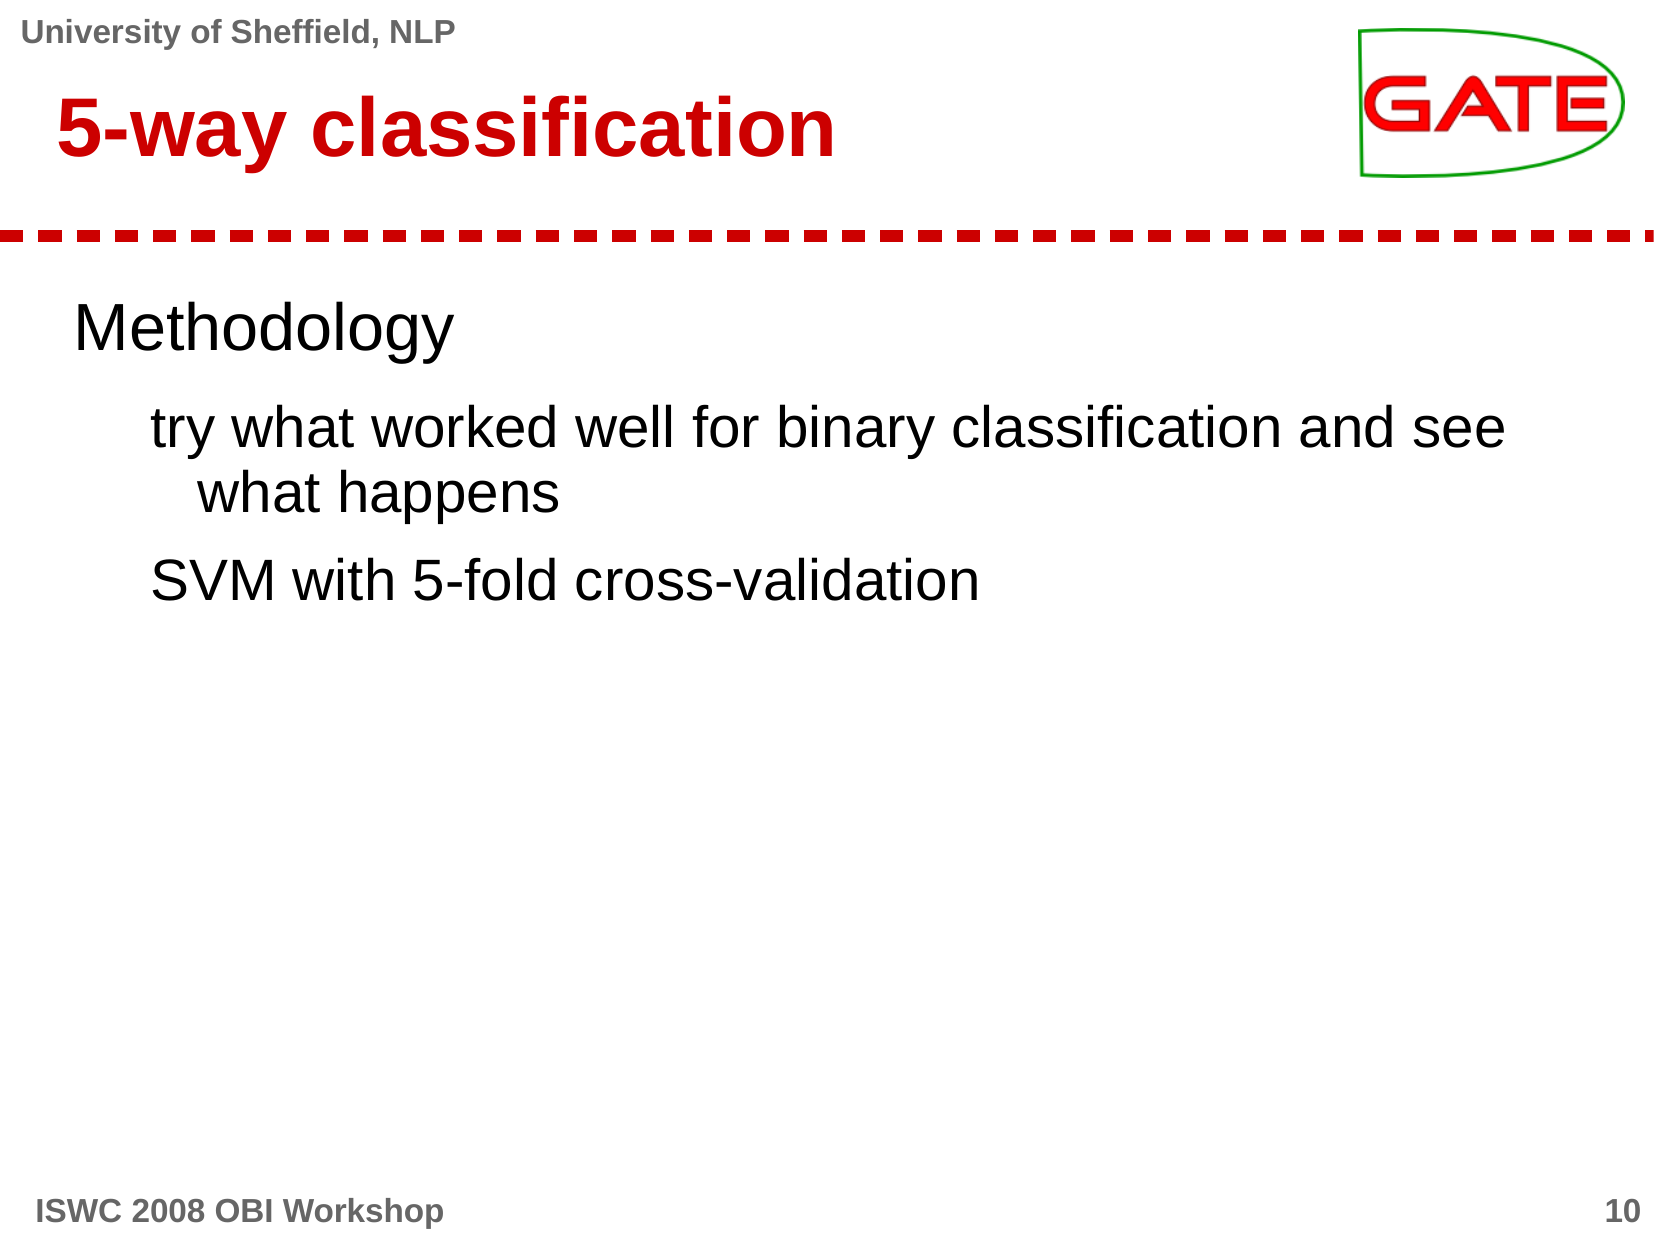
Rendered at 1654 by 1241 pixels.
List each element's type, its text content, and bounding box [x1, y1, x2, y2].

list Methodology try what worked well for binary classification and see what happens SVM with 5-fold cross-validation [56, 290, 1598, 1094]
picture [1358, 28, 1625, 178]
title 5-way classification [56, 56, 1120, 200]
